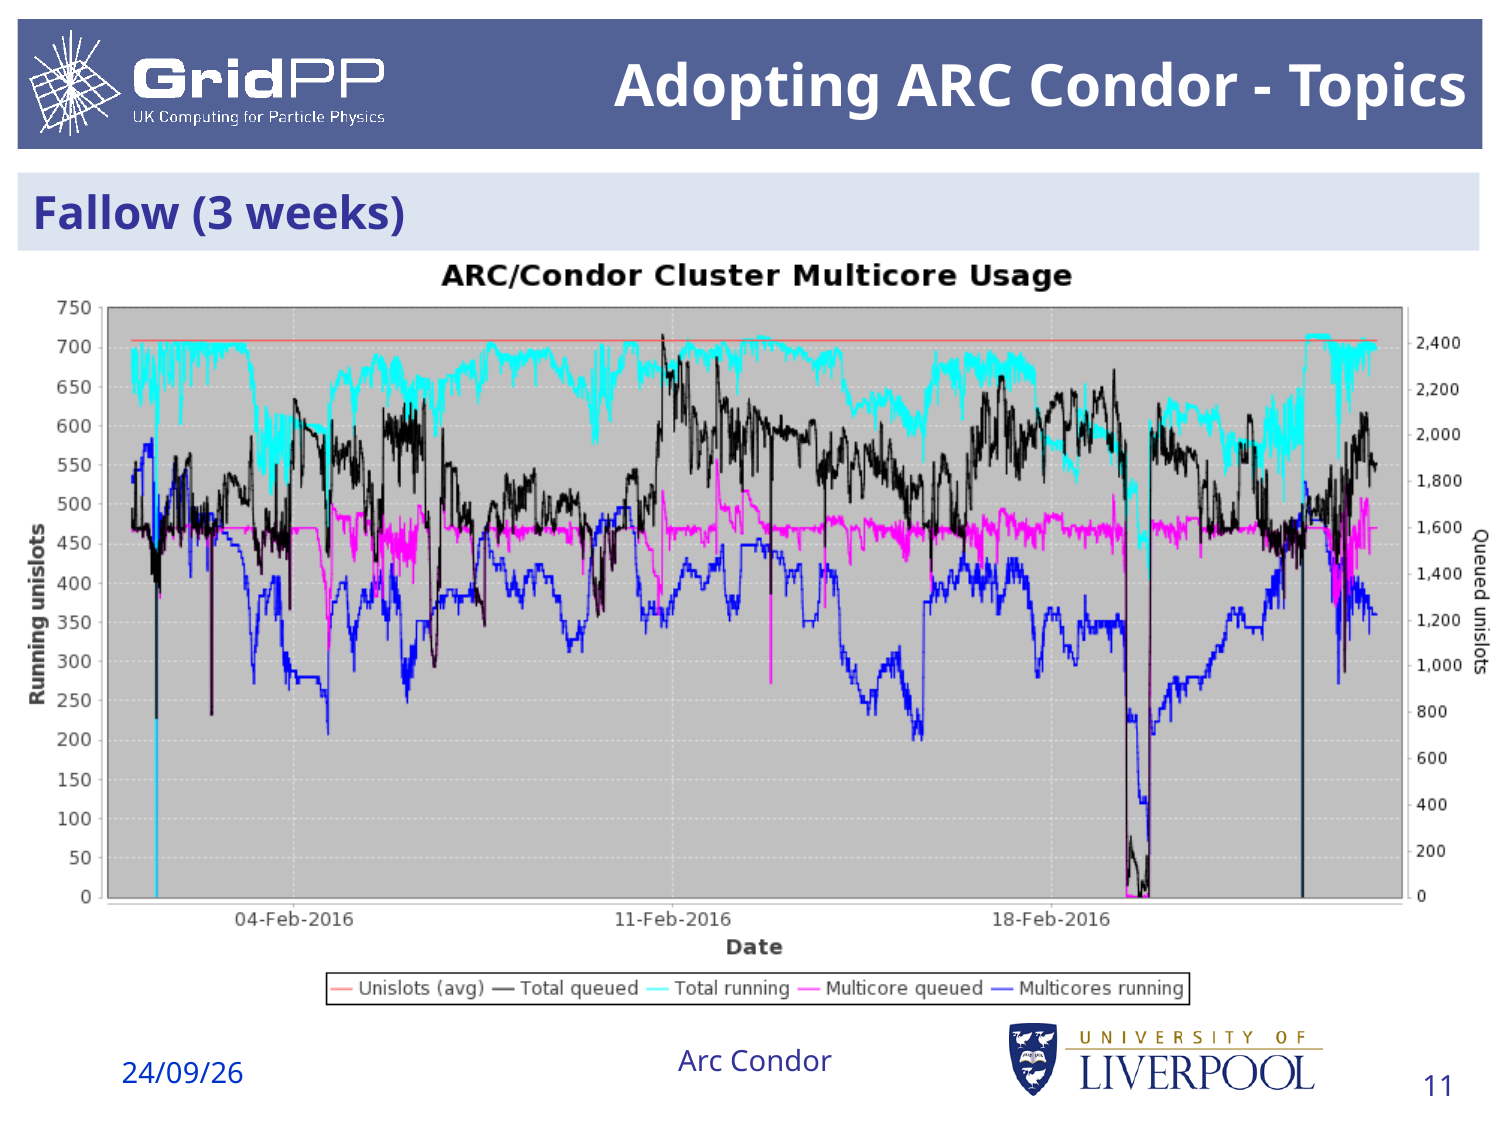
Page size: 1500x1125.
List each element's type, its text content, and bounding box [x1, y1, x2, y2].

picture [29, 30, 384, 136]
text_box Arc Condor [536, 1034, 975, 1094]
text_box <number> [1388, 1059, 1471, 1094]
picture [7, 256, 1500, 1007]
text_box 01/03/16 [29, 1046, 337, 1095]
title Adopting ARC Condor - Topics [513, 19, 1483, 149]
picture [1009, 1023, 1323, 1096]
list Fallow (3 weeks) [17, 172, 1480, 242]
